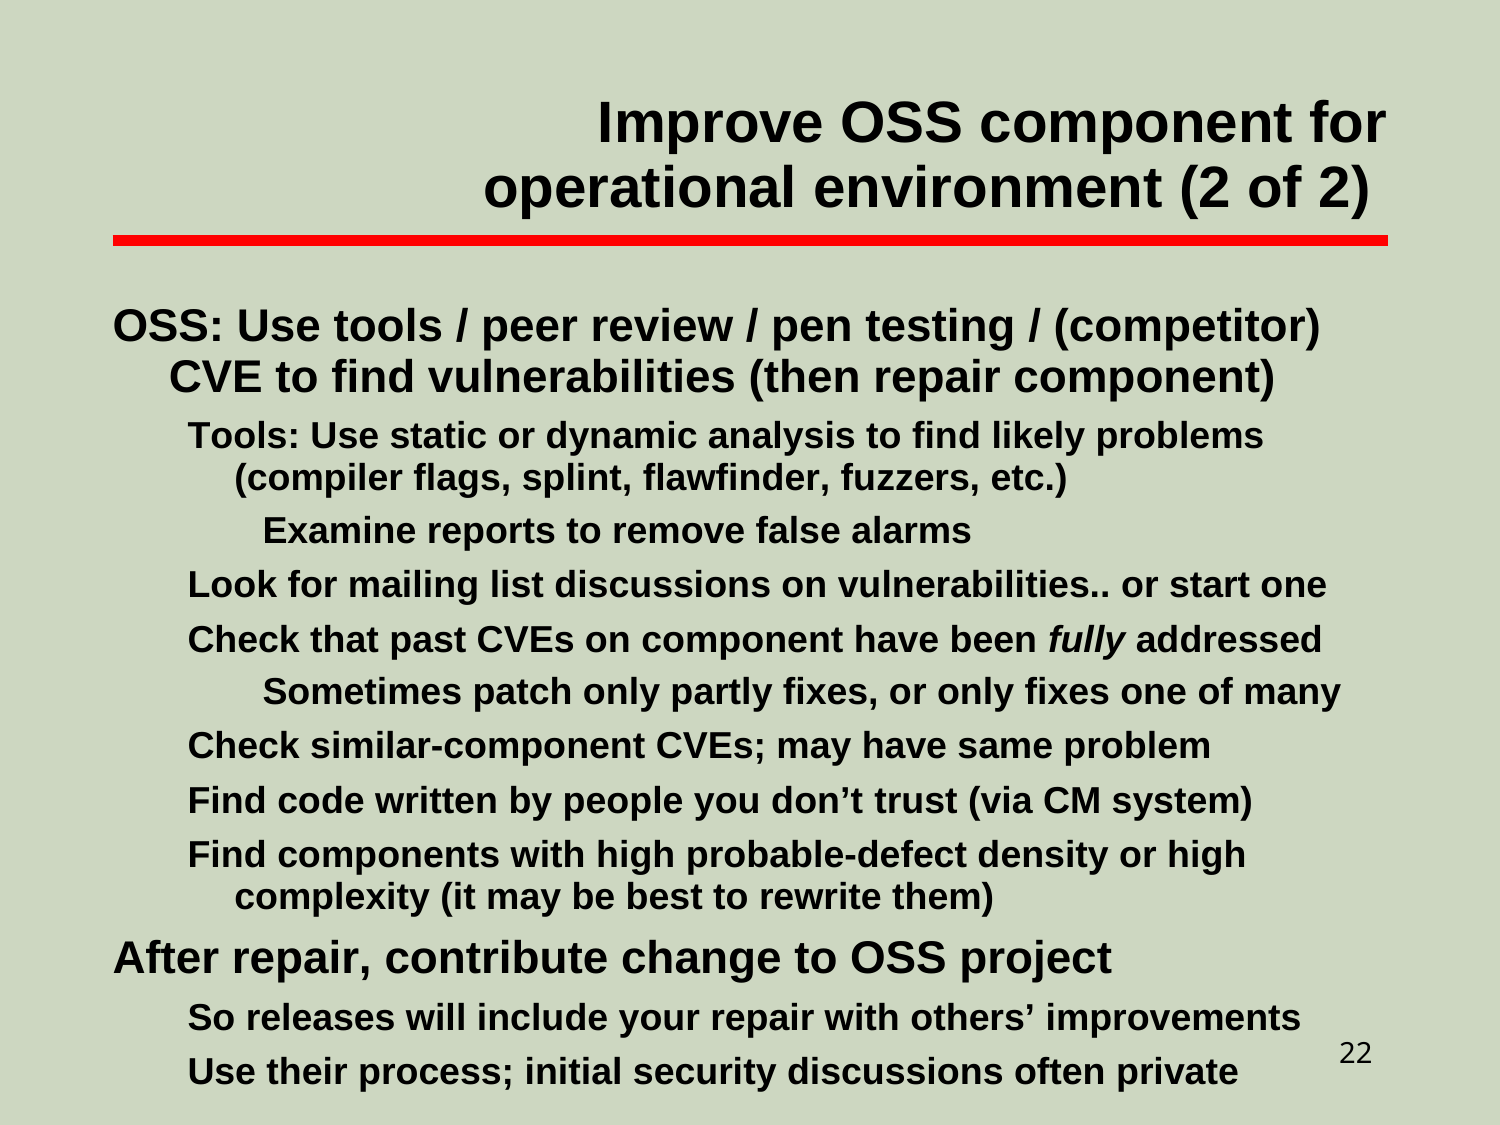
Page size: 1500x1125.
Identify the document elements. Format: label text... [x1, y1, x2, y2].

list OSS: Use tools / peer review / pen testing / (competitor) CVE to find vulnerabilities (then repair component) Tools: Use static or dynamic analysis to find likely problems (compiler flags, splint, flawfinder, fuzzers, etc.) Examine reports to remove false alarms Look for mailing list discussions on vulnerabilities.. or start one Check that past CVEs on component have been fully addressed Sometimes patch only partly fixes, or only fixes one of many Check similar-component CVEs; may have same problem Find code written by people you don’t trust (via CM system) Find components with high probable-defect density or high complexity (it may be best to rewrite them) After repair, contribute change to OSS project So releases will include your repair with others’ improvements Use their process; initial security discussions often private [112, 299, 1388, 1093]
title Improve OSS component for operational environment (2 of 2) [337, 89, 1388, 220]
